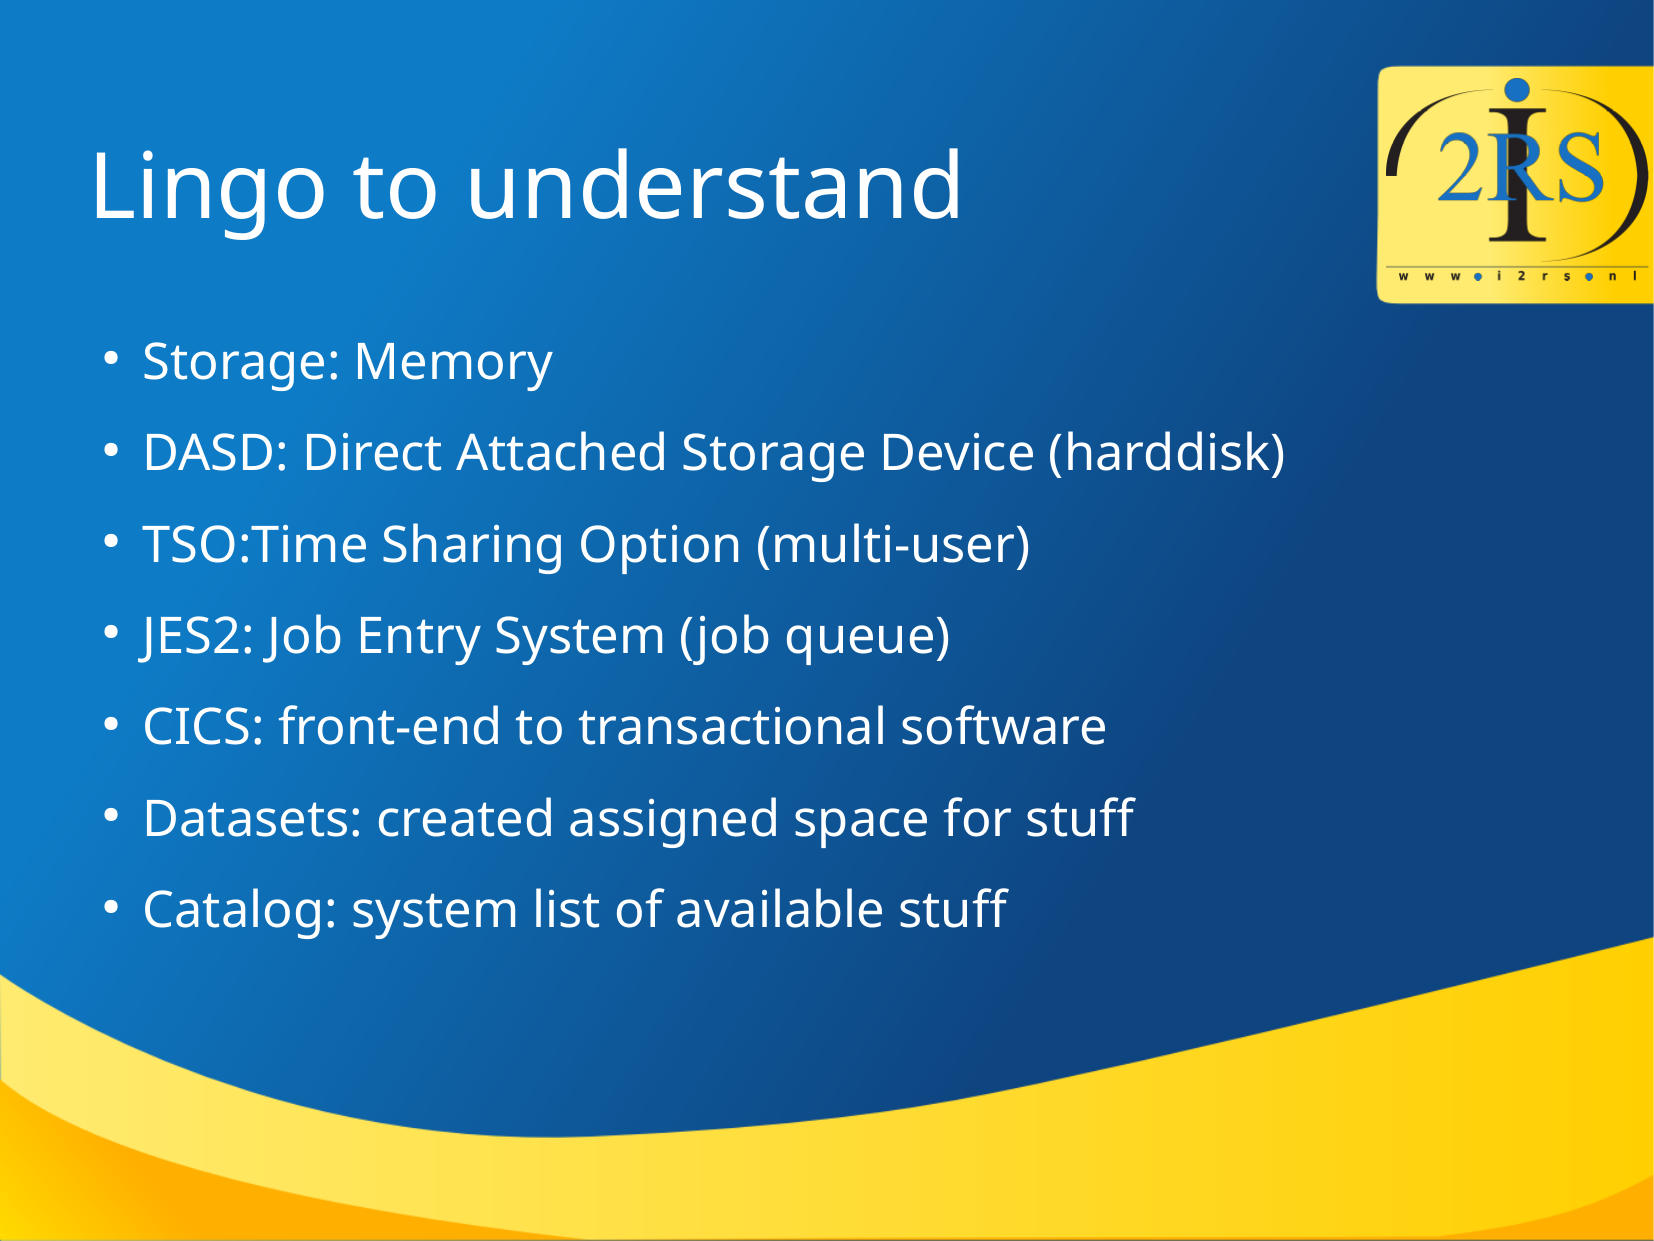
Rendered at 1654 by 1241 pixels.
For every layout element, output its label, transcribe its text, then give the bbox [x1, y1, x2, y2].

picture [0, 0, 1654, 1241]
list Storage: Memory DASD: Direct Attached Storage Device (harddisk) TSO:Time Sharing Option (multi-user) JES2: Job Entry System (job queue) CICS: front-end to transactional software Datasets: created assigned space for stuff Catalog: system list of available stuff [88, 324, 1565, 945]
title Lingo to understand [88, 70, 1335, 296]
